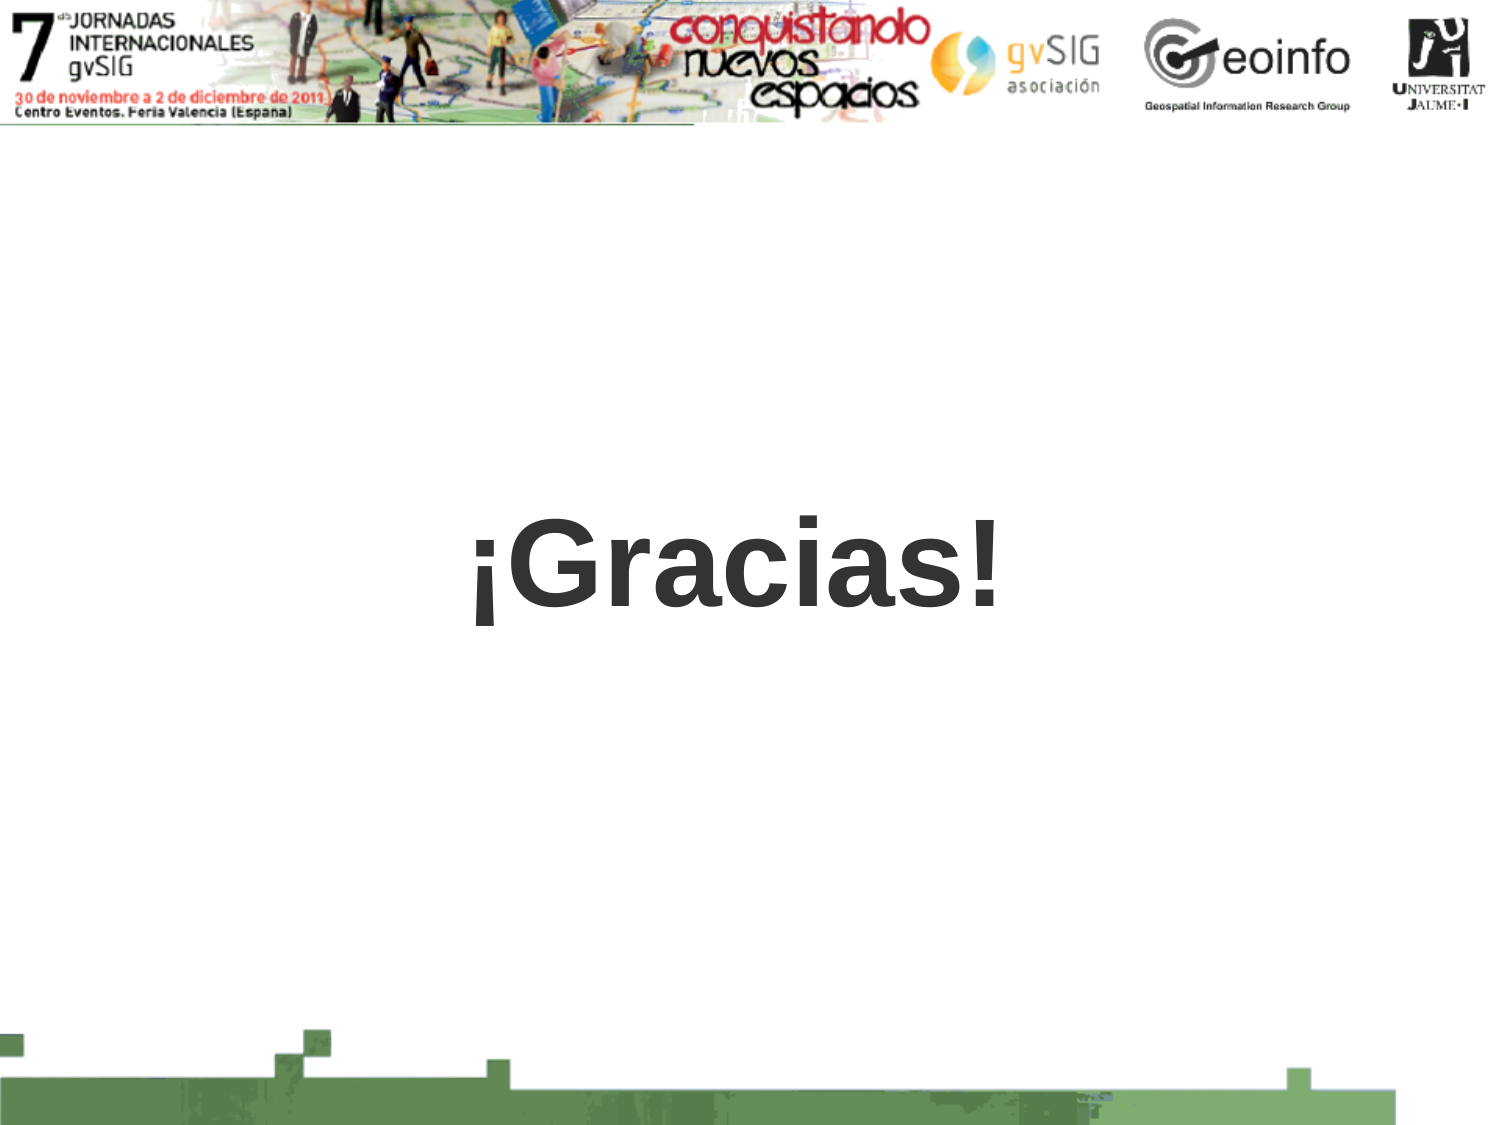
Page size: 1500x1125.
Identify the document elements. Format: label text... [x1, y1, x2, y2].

picture [0, 0, 1500, 1125]
title ¡Gracias! [84, 493, 1388, 633]
